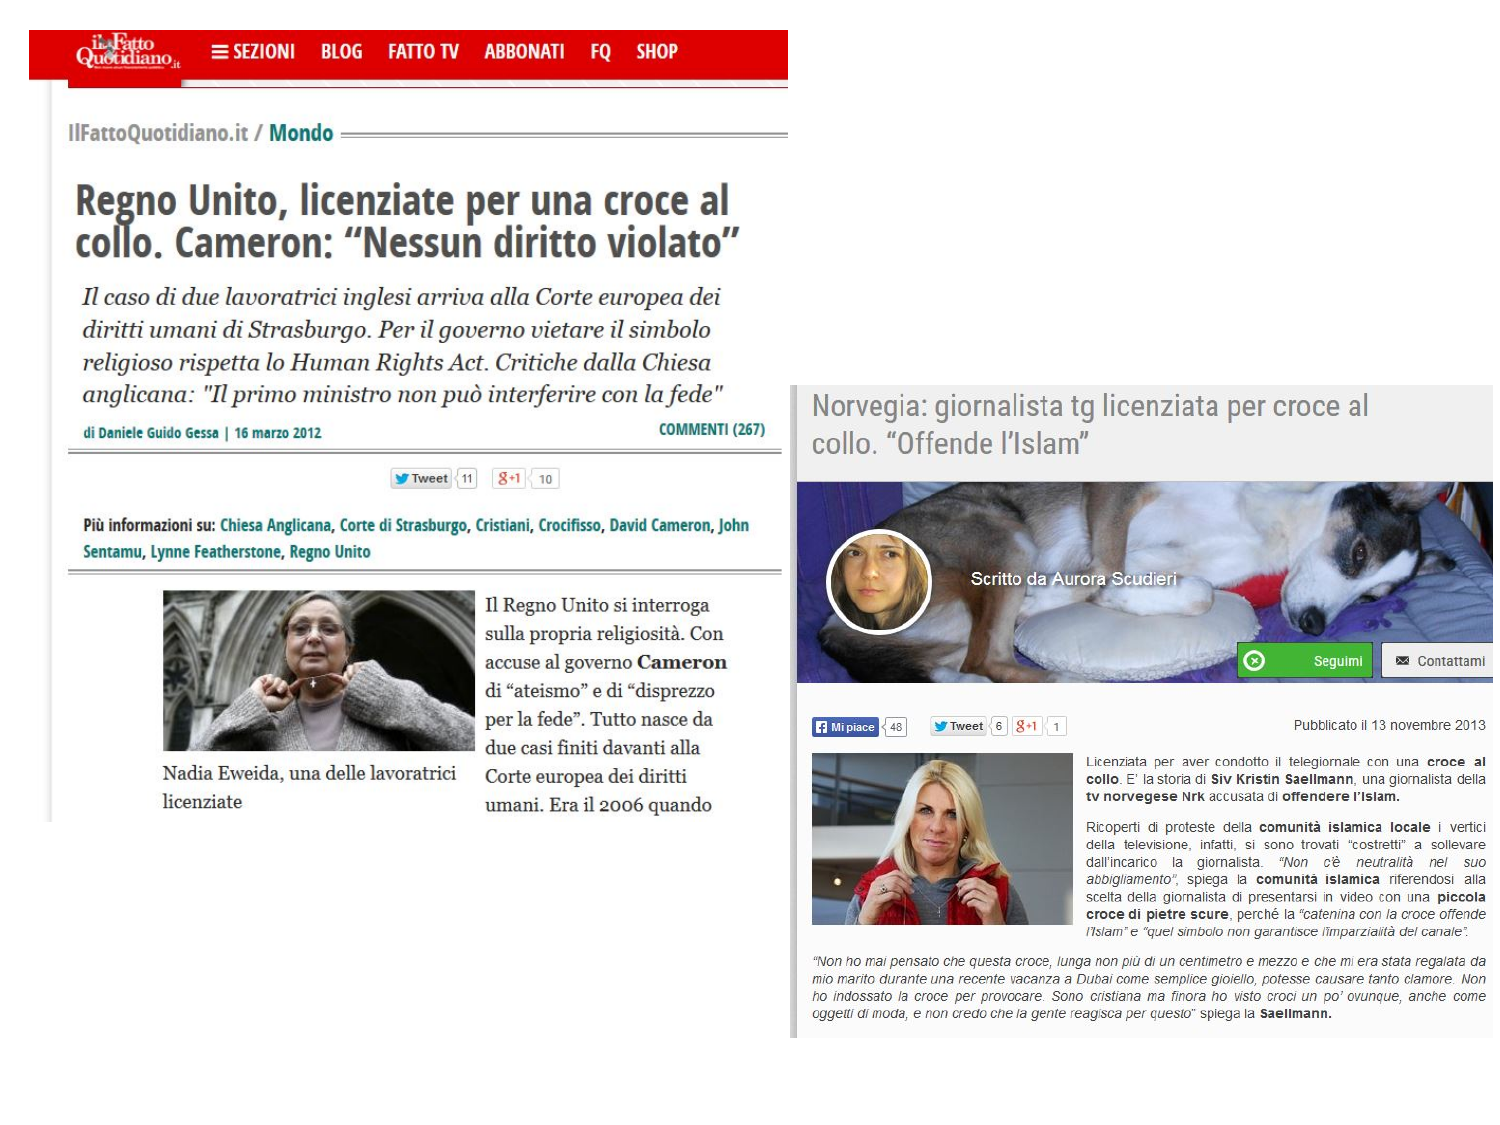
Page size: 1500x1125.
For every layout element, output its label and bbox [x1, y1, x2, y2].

picture [790, 385, 1493, 1038]
picture [29, 30, 788, 822]
